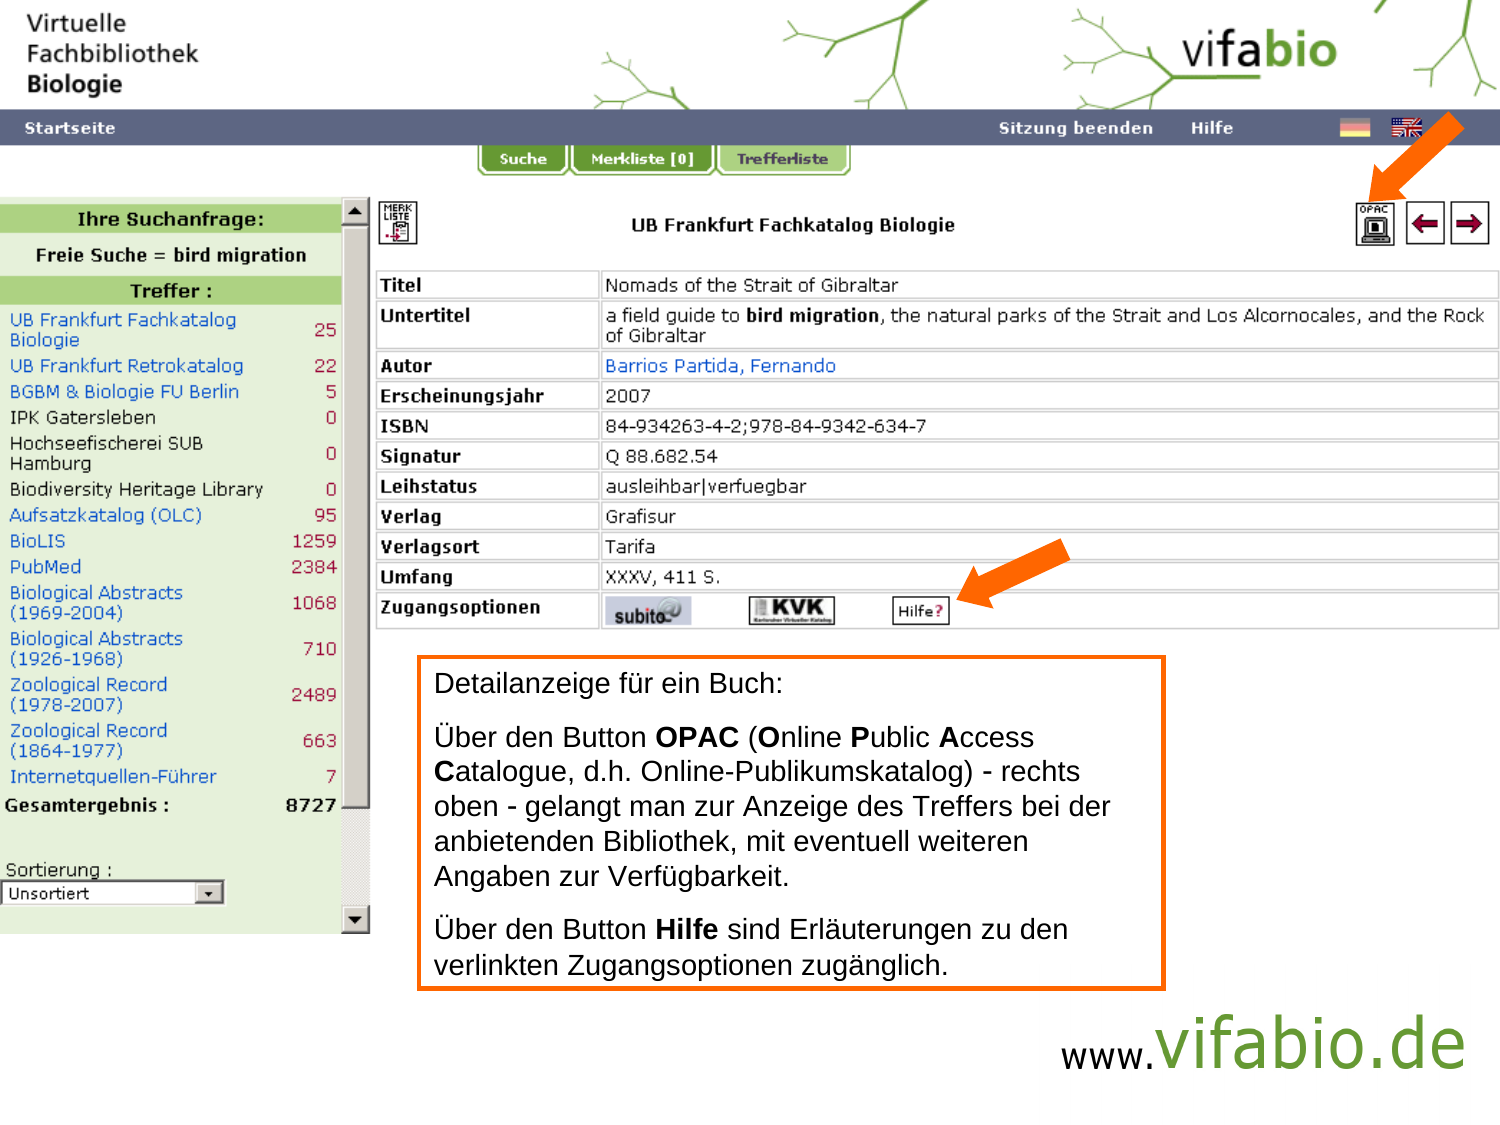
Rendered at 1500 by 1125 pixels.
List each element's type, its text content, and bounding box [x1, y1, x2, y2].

picture [0, 0, 1500, 934]
text_box [1368, 111, 1465, 202]
text_box [956, 538, 1071, 609]
text_box Detailanzeige für ein Buch: Über den Button OPAC (Online Public Access Catalogue, d.h. Online-Publikumskatalog)  rechts oben  gelangt man zur Anzeige des Treffers bei der anbietenden Bibliothek, mit eventuell weiteren Angaben zur Verfügbarkeit. Über den Button Hilfe sind Erläuterungen zu den verlinkten Zugangsoptionen zugänglich. [419, 656, 1164, 989]
picture [1009, 964, 1500, 1125]
